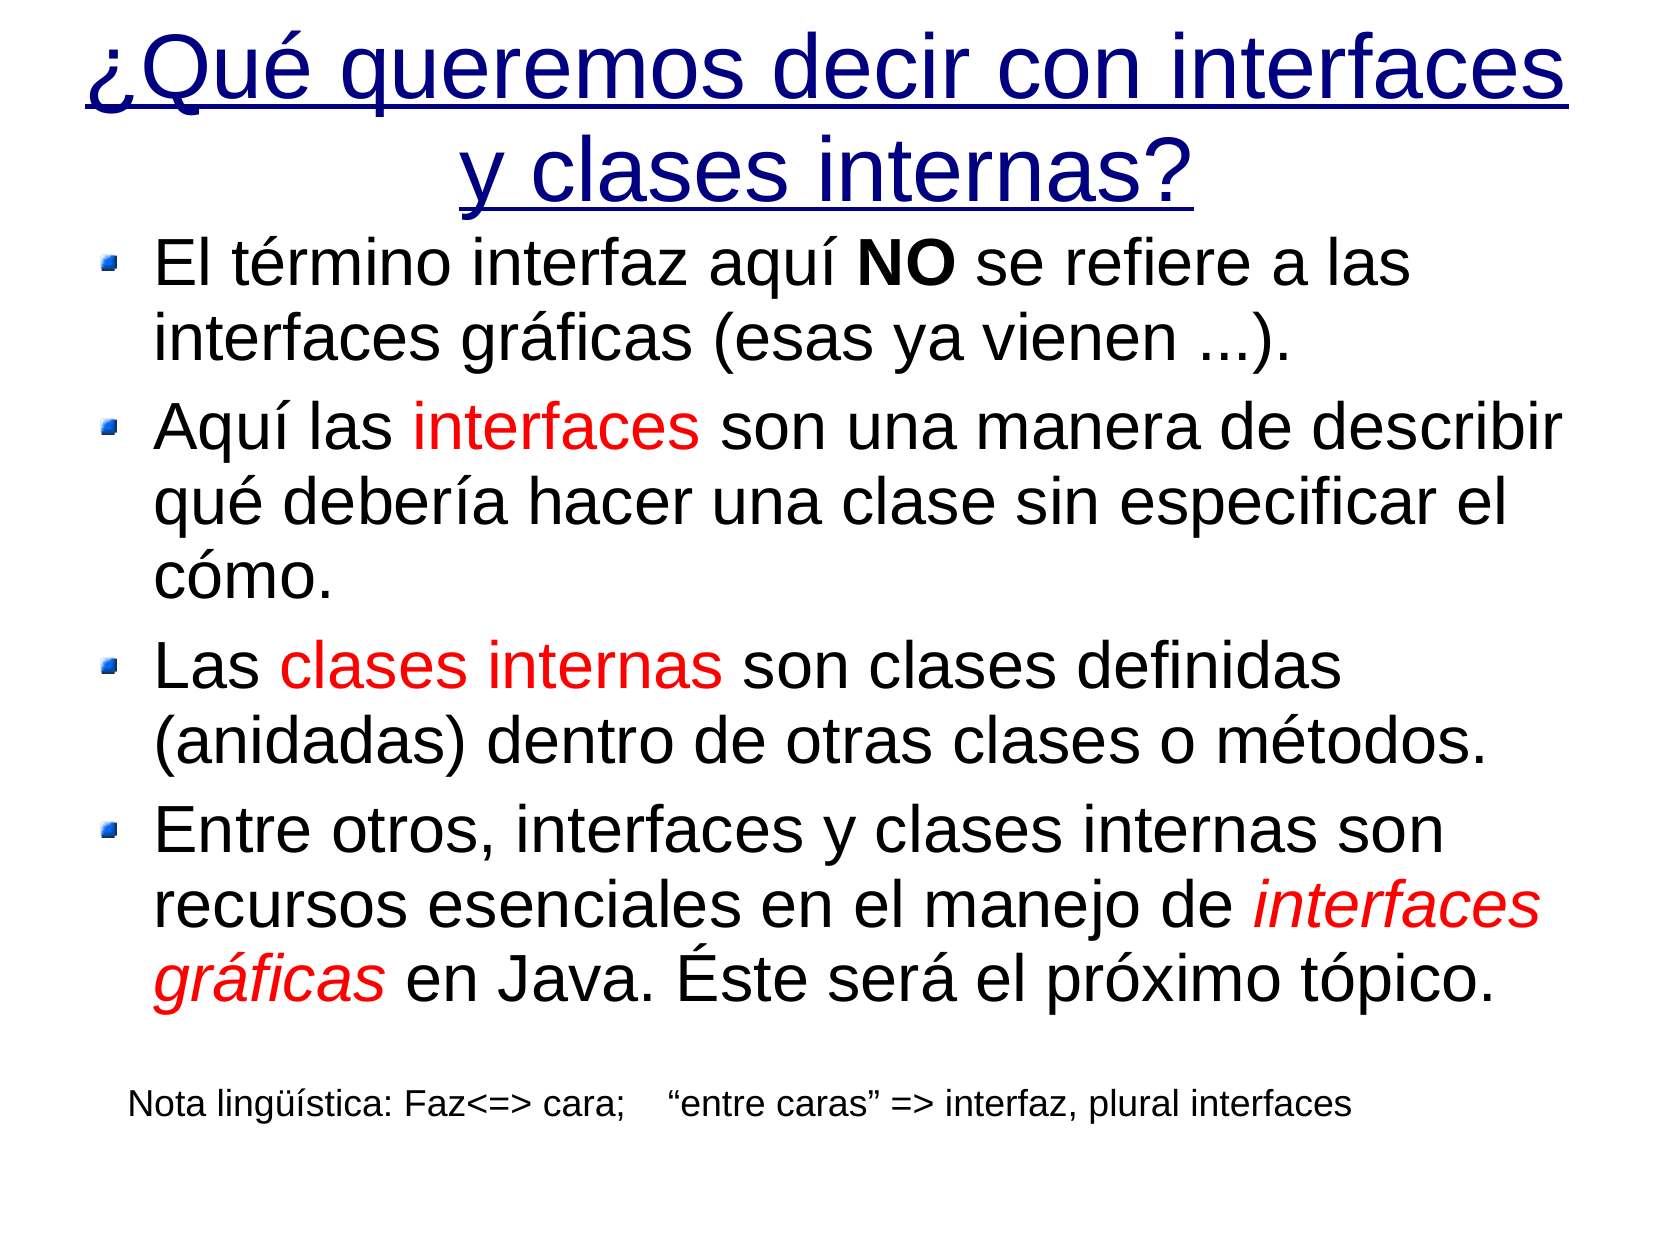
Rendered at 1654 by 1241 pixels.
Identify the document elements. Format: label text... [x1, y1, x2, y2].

text_box Nota lingüística: Faz<=> cara; “entre caras” => interfaz, plural interfaces [112, 1075, 1379, 1137]
list El término interfaz aquí NO se refiere a las interfaces gráficas (esas ya vienen ...). Aquí las interfaces son una manera de describir qué debería hacer una clase sin especificar el cómo. Las clases internas son clases definidas (anidadas) dentro de otras clases o métodos. Entre otros, interfaces y clases internas son recursos esenciales en el manejo de interfaces gráficas en Java. Éste será el próximo tópico. [82, 225, 1571, 1044]
title ¿Qué queremos decir con interfaces y clases internas? [82, 4, 1571, 225]
